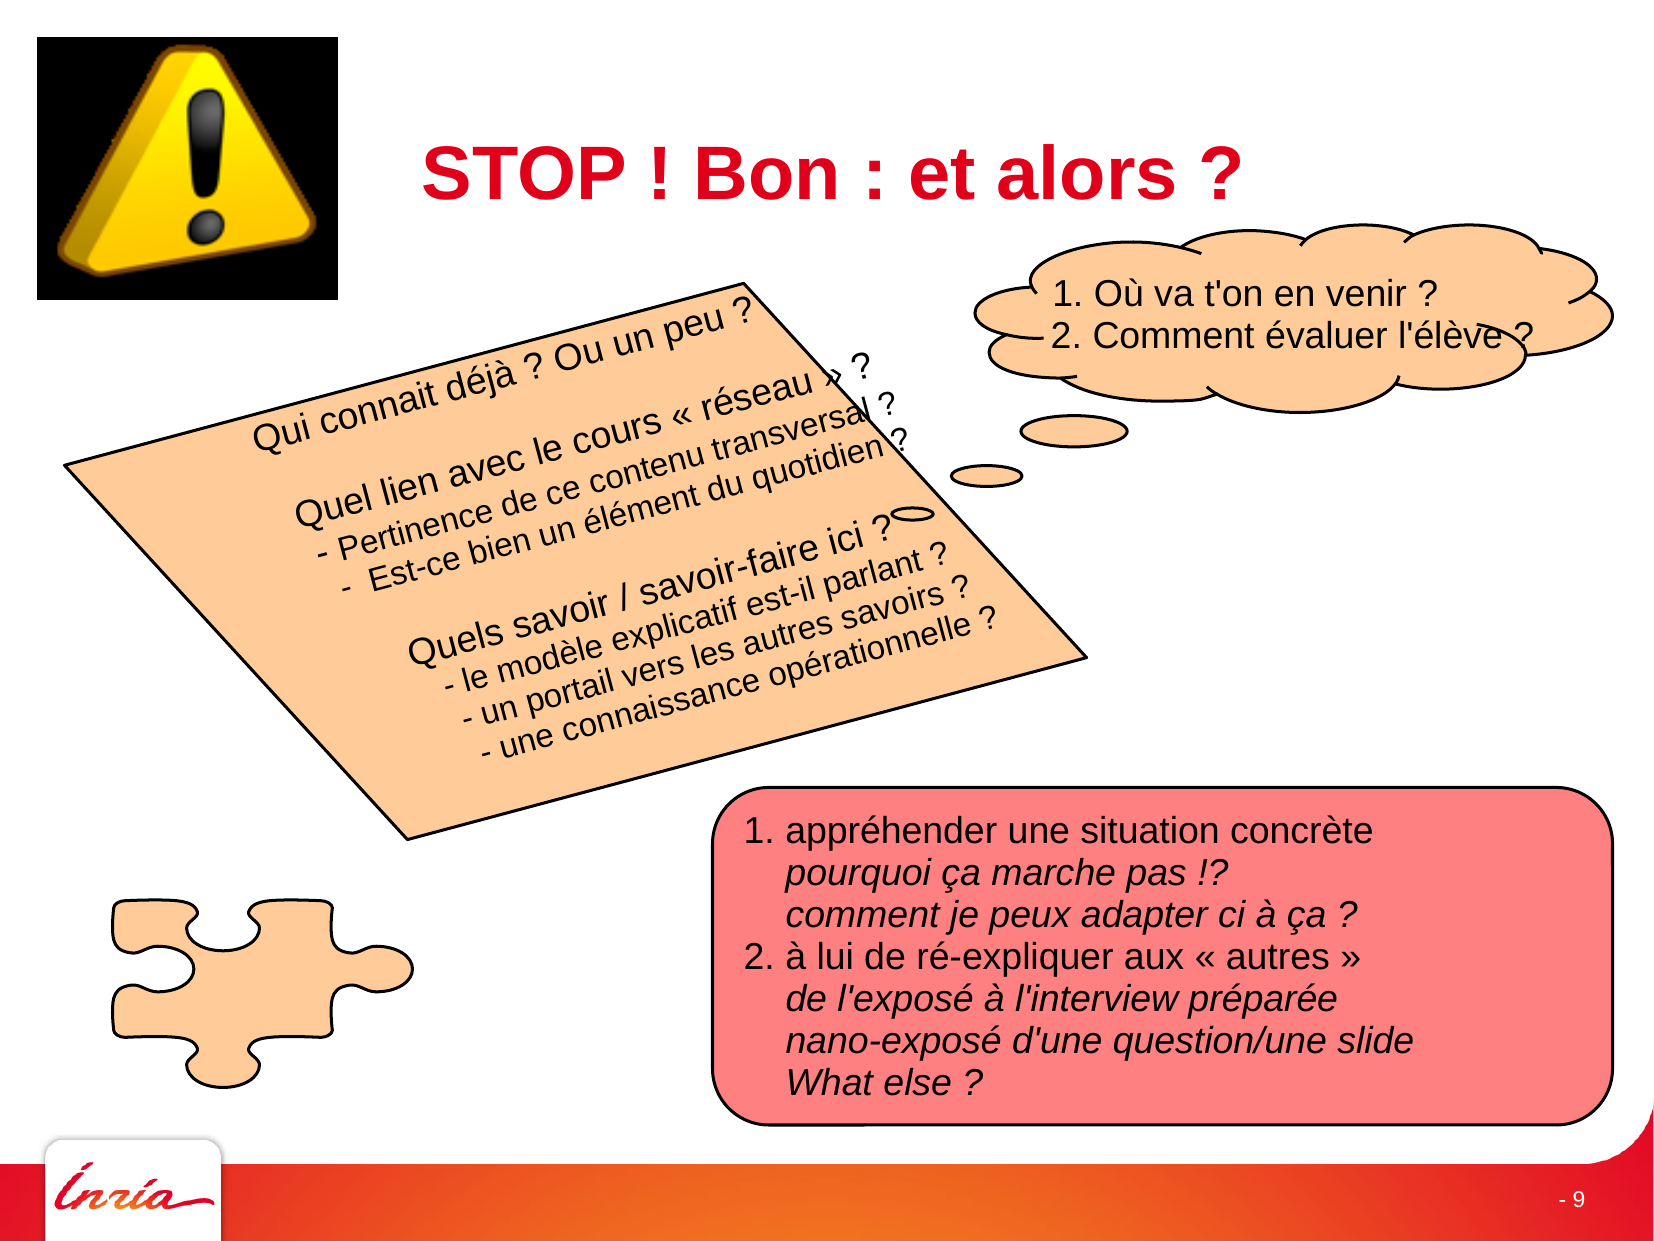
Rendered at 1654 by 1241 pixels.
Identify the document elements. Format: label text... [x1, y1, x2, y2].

text_box 1. Où va t'on en venir ? 2. Comment évaluer l'élève ? [974, 224, 1613, 413]
text_box Qui connait déjà ? Ou un peu ? Quel lien avec le cours « réseau » ? - Pertinence de ce contenu transversal ? - Est-ce bien un élément du quotidien ? Quels savoir / savoir-faire ici ? - le modèle explicatif est-il parlant ? - un portail vers les autres savoirs ? - une connaissance opérationnelle ? [64, 283, 1087, 840]
slide_number - <number> [1558, 1173, 1654, 1223]
text_box [112, 899, 413, 1088]
text_box 1. Où va t'on en venir ? 2. Comment évaluer l'élève ? [951, 465, 1023, 487]
text_box 1. appréhender une situation concrète pourquoi ça marche pas !? comment je peux adapter ci à ça ? 2. à lui de ré-expliquer aux « autres » de l'exposé à l'interview préparée nano-exposé d'une question/une slide What else ? [712, 787, 1613, 1126]
text_box 1. Où va t'on en venir ? 2. Comment évaluer l'élève ? [1020, 415, 1128, 447]
title STOP ! Bon : et alors ? [338, 75, 1544, 263]
picture [0, 0, 1654, 1241]
